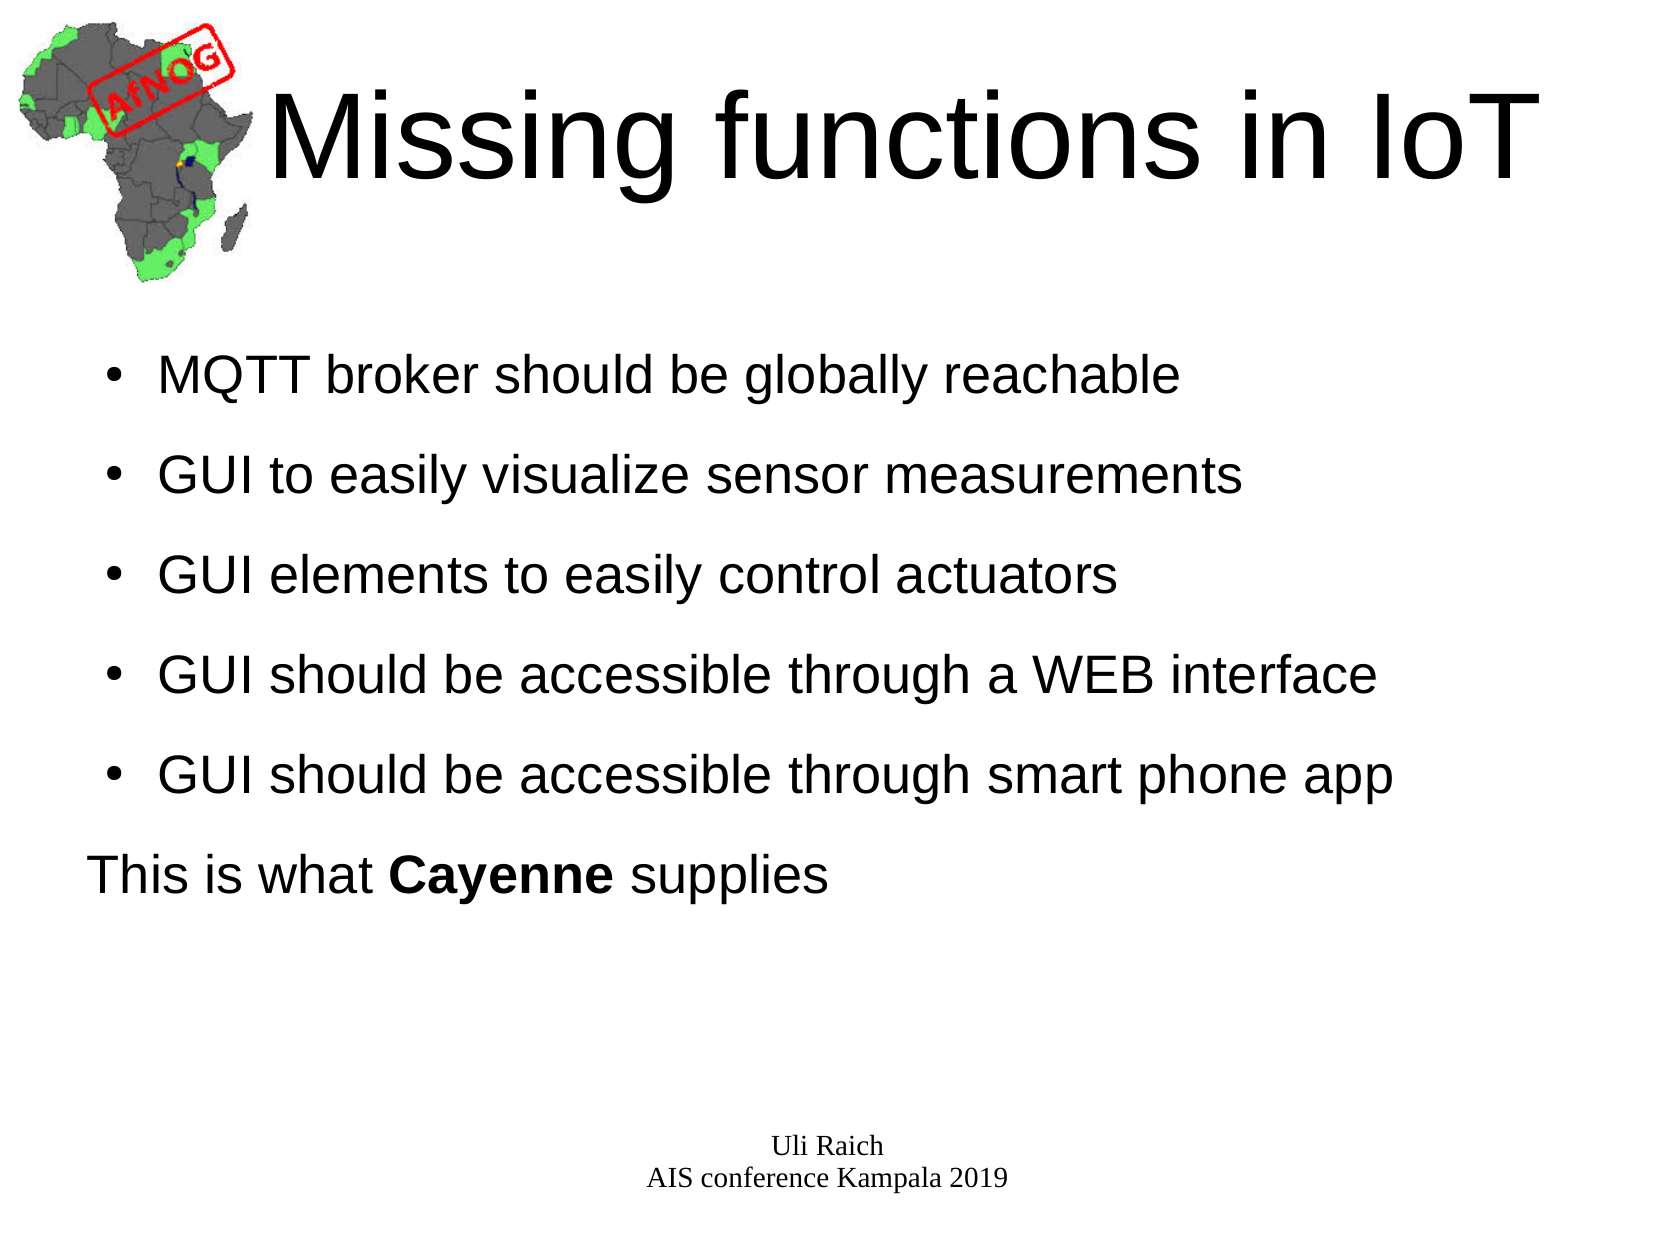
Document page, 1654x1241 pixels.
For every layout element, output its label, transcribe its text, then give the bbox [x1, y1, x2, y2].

title Missing functions in IoT [195, 33, 1616, 241]
list MQTT broker should be globally reachable GUI to easily visualize sensor measurements GUI elements to easily control actuators GUI should be accessible through a WEB interface GUI should be accessible through smart phone app This is what Cayenne supplies [86, 345, 1576, 1065]
picture [9, 0, 259, 291]
